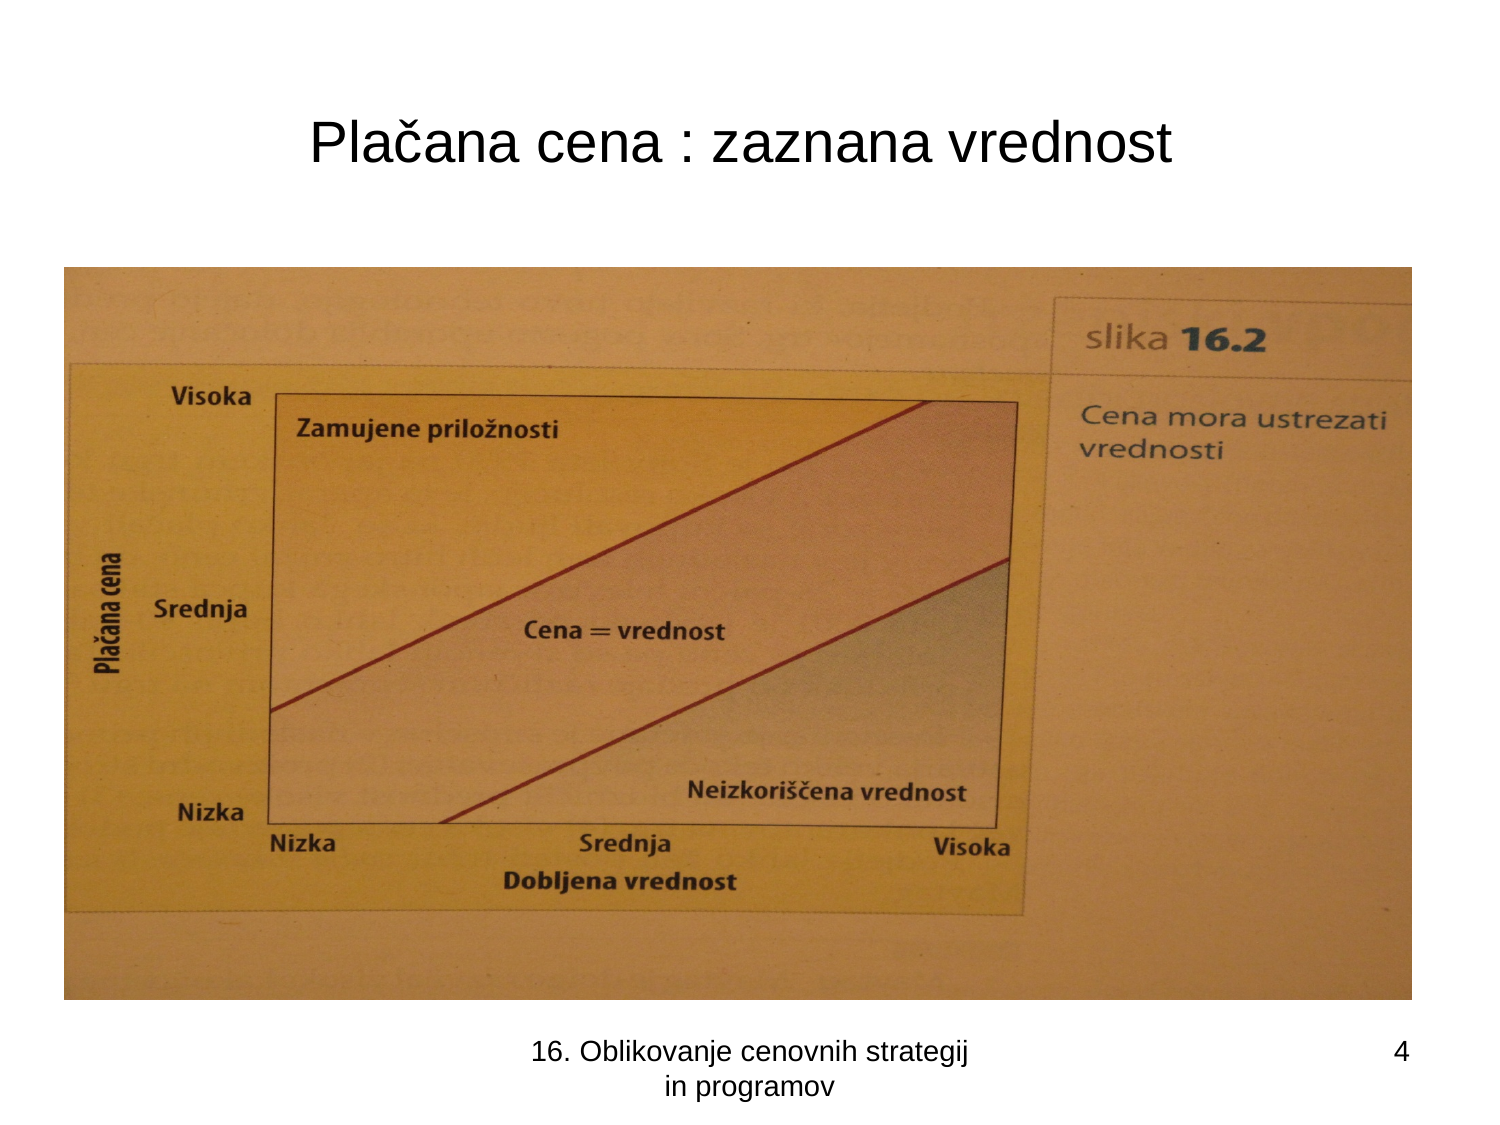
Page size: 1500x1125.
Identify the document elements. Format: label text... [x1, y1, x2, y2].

text_box 16. Oblikovanje cenovnih strategij in programov [512, 1024, 988, 1103]
text_box <number> [1074, 1024, 1426, 1103]
list [75, 262, 1426, 1006]
title Plačana cena : zaznana vrednost [75, 45, 1426, 233]
picture [64, 267, 1412, 1000]
